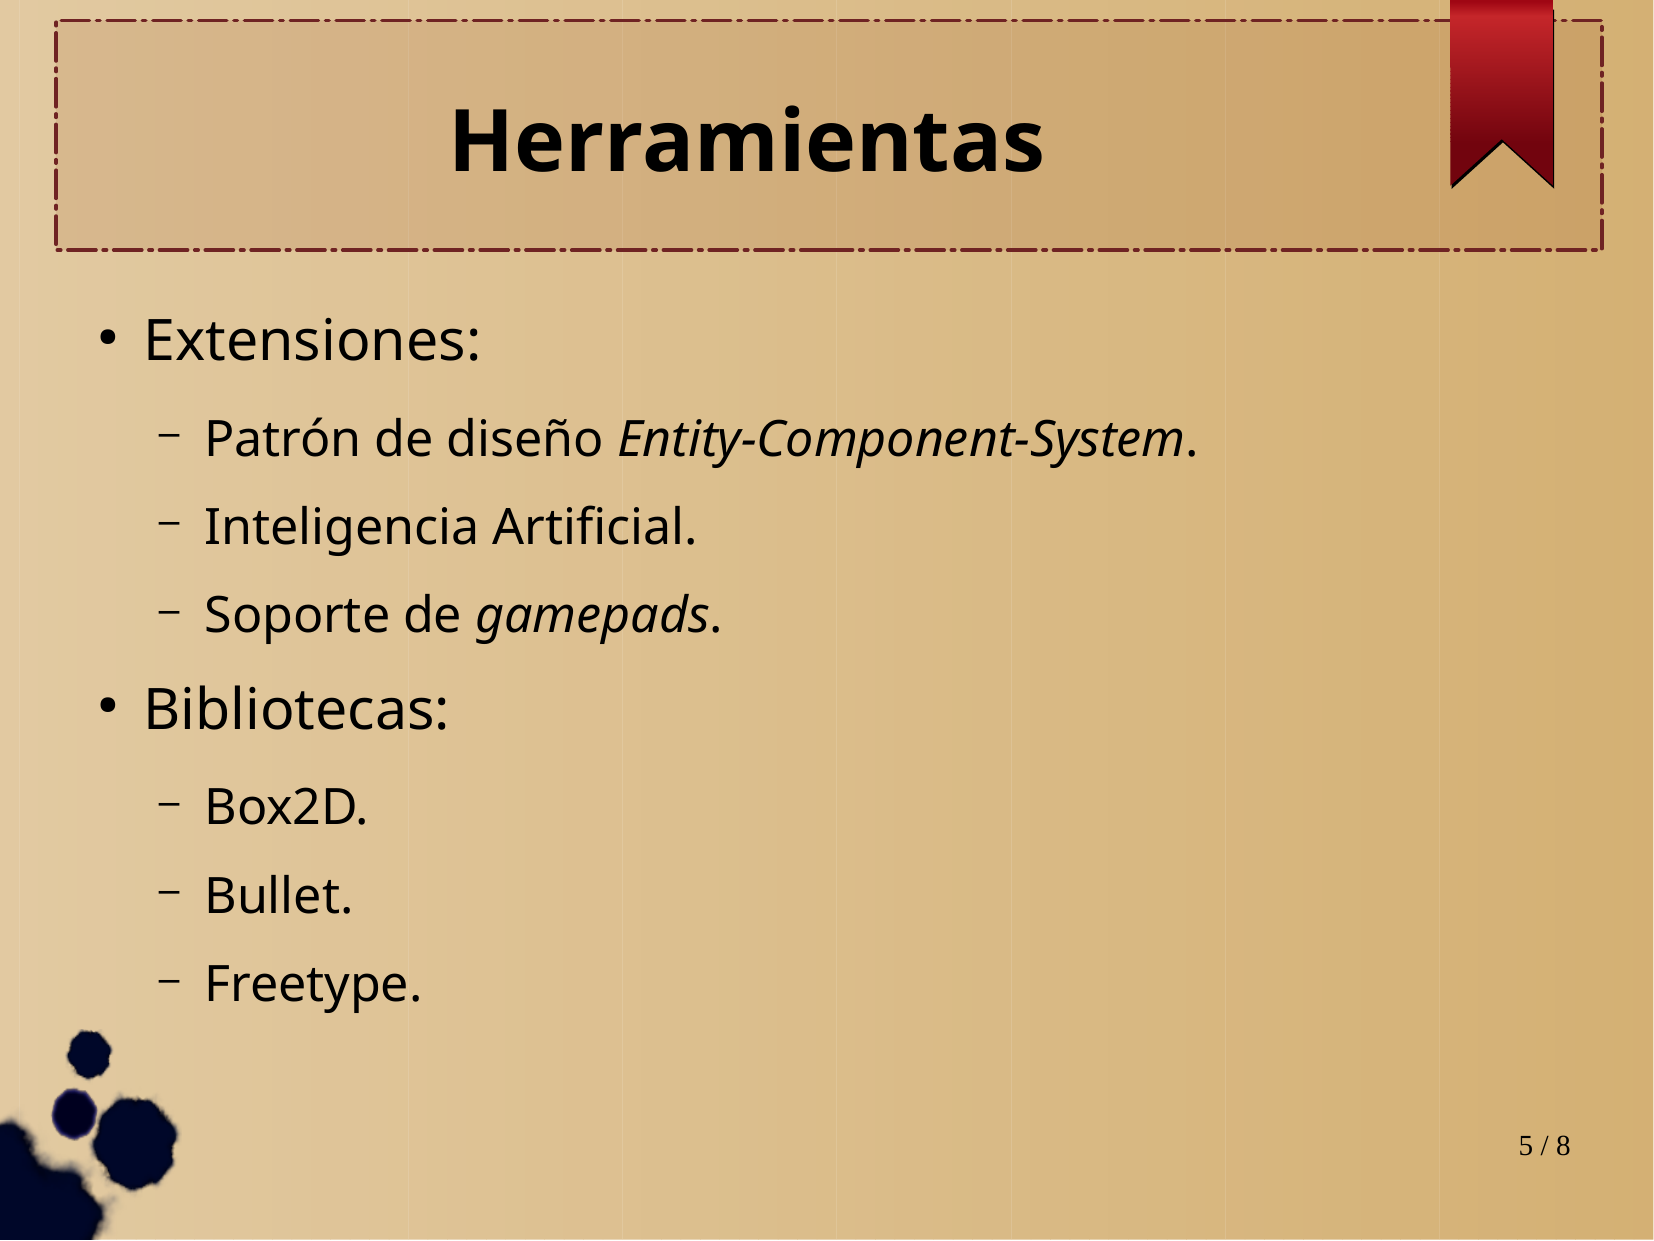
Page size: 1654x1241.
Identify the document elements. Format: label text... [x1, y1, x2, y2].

list Extensiones: Patrón de diseño Entity-Component-System. Inteligencia Artificial. Soporte de gamepads. Bibliotecas: Box2D. Bullet. Freetype. [82, 299, 1571, 1019]
title Herramientas [82, 47, 1412, 229]
